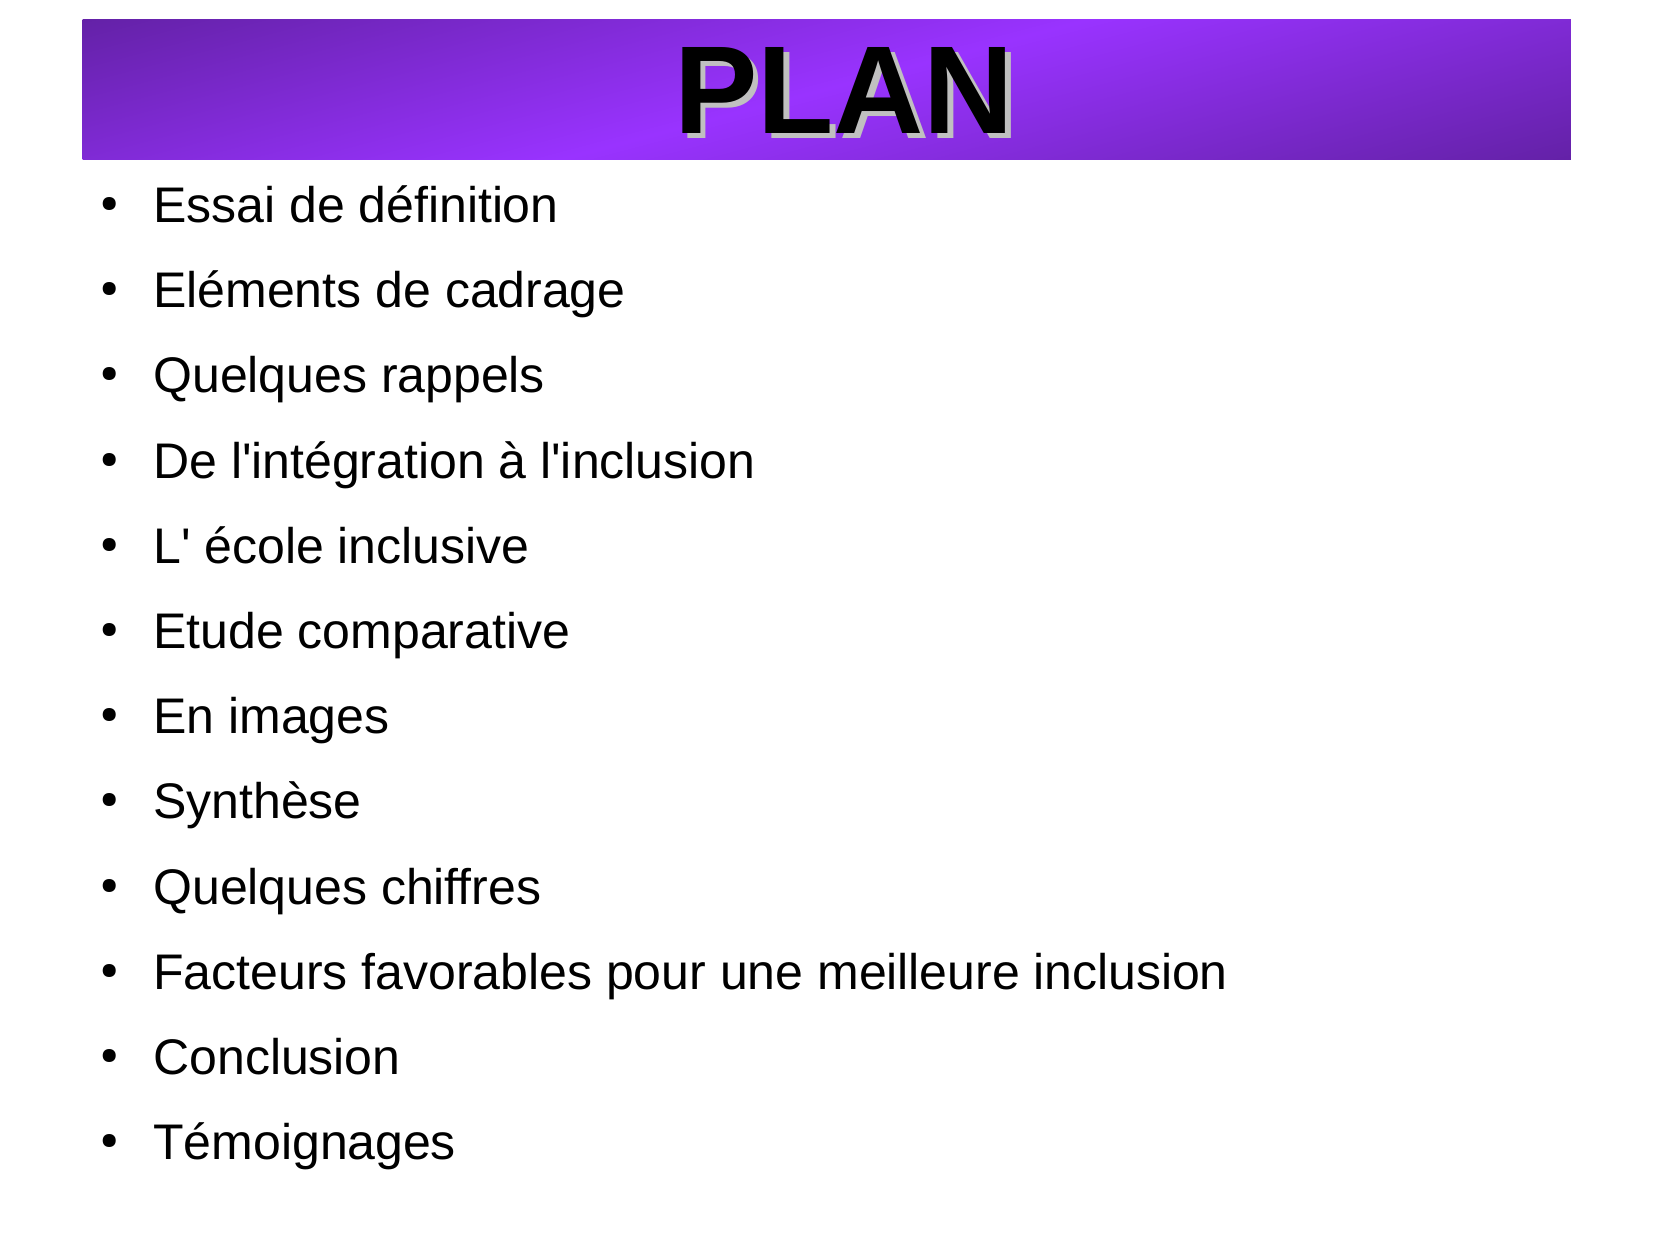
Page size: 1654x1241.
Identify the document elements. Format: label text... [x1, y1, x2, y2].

title PLAN [82, 19, 1571, 160]
list Essai de définition Eléments de cadrage Quelques rappels De l'intégration à l'inclusion L' école inclusive Etude comparative En images Synthèse Quelques chiffres Facteurs favorables pour une meilleure inclusion Conclusion Témoignages [82, 177, 1571, 1241]
